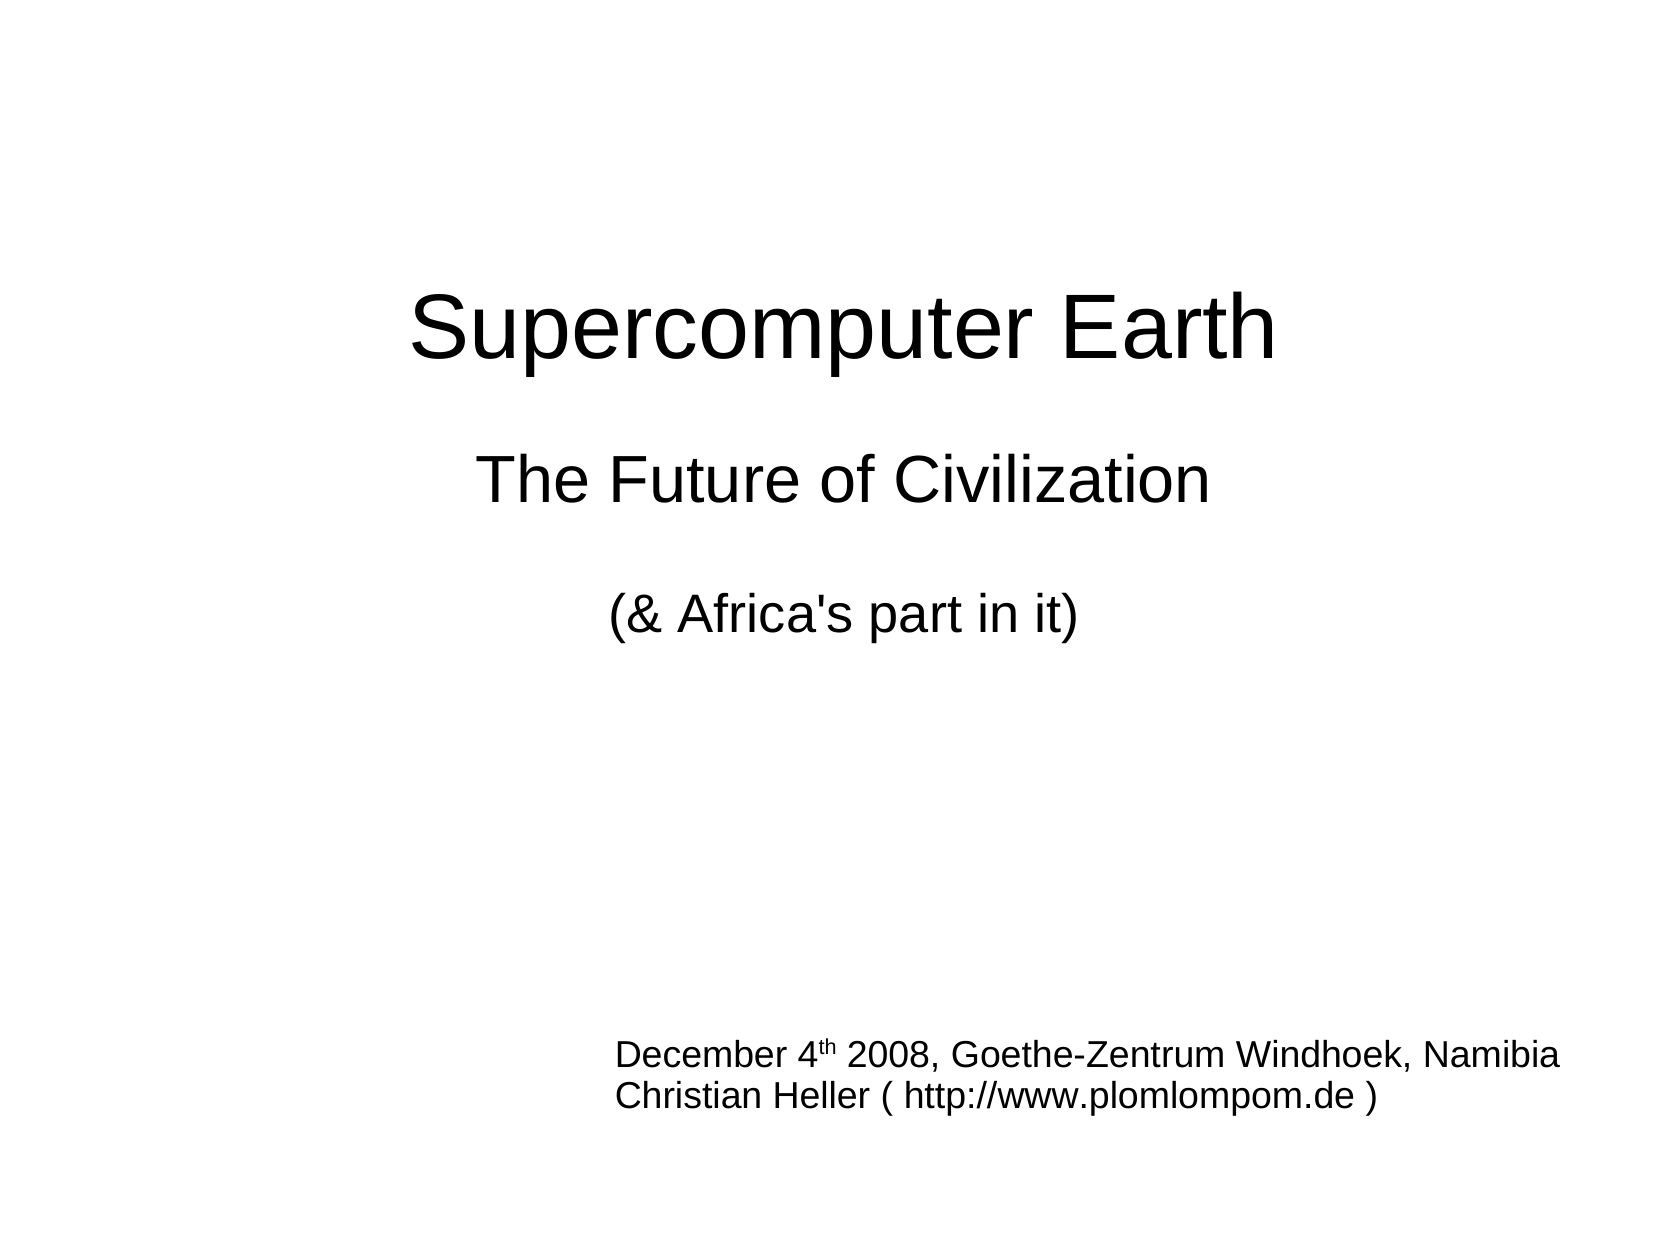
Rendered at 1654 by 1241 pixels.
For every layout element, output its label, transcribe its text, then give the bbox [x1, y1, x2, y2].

subtitle Supercomputer Earth The Future of Civilization (& Africa's part in it)‏ [82, 269, 1571, 658]
text_box December 4th 2008, Goethe-Zentrum Windhoek, Namibia Christian Heller ( http://www.plomlompom.de )‏ [599, 1026, 1547, 1127]
